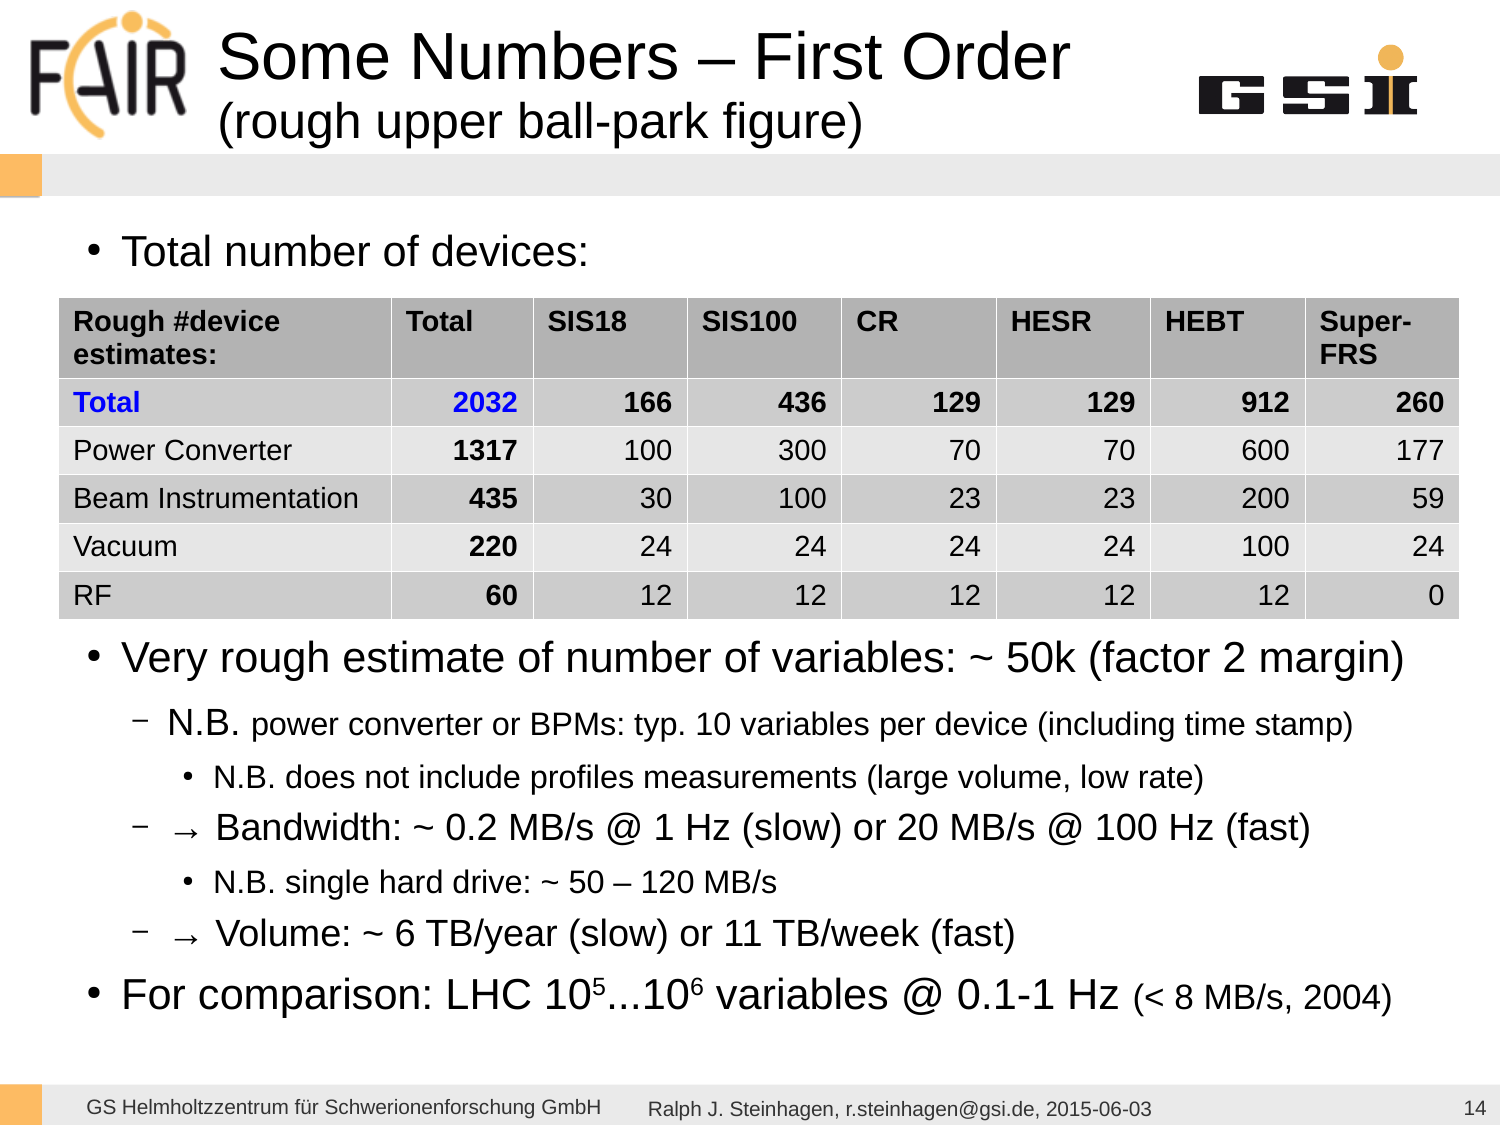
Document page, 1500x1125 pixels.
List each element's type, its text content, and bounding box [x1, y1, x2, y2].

table_cell 30 [534, 475, 687, 523]
picture [30, 9, 187, 141]
table_header Super-FRS [1306, 298, 1459, 378]
table_cell 24 [997, 524, 1150, 571]
table_cell Vacuum [59, 524, 391, 571]
table_cell 100 [534, 427, 687, 474]
table_header SIS100 [688, 298, 841, 378]
table_cell 436 [688, 379, 841, 426]
table_cell 200 [1151, 475, 1305, 523]
title Some Numbers – First Order (rough upper ball-park figure) [217, 9, 1109, 159]
table_cell 129 [842, 379, 996, 426]
table_cell Power Converter [59, 427, 391, 474]
table_cell 1317 [392, 427, 533, 474]
table_cell 100 [688, 475, 841, 523]
table_cell 24 [1306, 524, 1459, 571]
table_cell 260 [1306, 379, 1459, 426]
table_cell 24 [842, 524, 996, 571]
table_header CR [842, 298, 996, 378]
table_cell 0 [1306, 572, 1459, 619]
table_cell 177 [1306, 427, 1459, 474]
table_cell 435 [392, 475, 533, 523]
table_cell 70 [997, 427, 1150, 474]
table_cell 12 [688, 572, 841, 619]
table_cell 60 [392, 572, 533, 619]
table_cell 23 [842, 475, 996, 523]
table_header HEBT [1151, 298, 1305, 378]
table_cell 59 [1306, 475, 1459, 523]
table_cell 600 [1151, 427, 1305, 474]
table_cell Beam Instrumentation [59, 475, 391, 523]
table_cell 300 [688, 427, 841, 474]
table_header Rough #device estimates: [59, 298, 391, 378]
table_cell 12 [1151, 572, 1305, 619]
table_cell RF [59, 572, 391, 619]
table_header HESR [997, 298, 1150, 378]
table_cell 2032 [392, 379, 533, 426]
list Total number of devices: Very rough estimate of number of variables: ~ 50k (factor 2 margin) N.B. power converter or BPMs: typ. 10 variables per device (including time stamp) N.B. does not include profiles measurements (large volume, low rate) → Bandwidth: ~ 0.2 MB/s @ 1 Hz (slow) or 20 MB/s @ 100 Hz (fast) N.B. single hard drive: ~ 50 – 120 MB/s → Volume: ~ 6 TB/year (slow) or 11 TB/week (fast) For comparison: LHC 105...106 variables @ 0.1-1 Hz (< 8 MB/s, 2004) [75, 620, 1425, 1050]
table_cell 12 [997, 572, 1150, 619]
table_cell 24 [534, 524, 687, 571]
table_cell Total [59, 379, 391, 426]
table_cell 129 [997, 379, 1150, 426]
table_cell 12 [842, 572, 996, 619]
table_header Total [392, 298, 533, 378]
table_cell 23 [997, 475, 1150, 523]
table_cell 12 [534, 572, 687, 619]
table_cell 912 [1151, 379, 1305, 426]
table_cell 70 [842, 427, 996, 474]
table_cell 100 [1151, 524, 1305, 571]
list Total number of devices: Very rough estimate of number of variables: ~ 50k (factor 2 margin) N.B. power converter or BPMs: typ. 10 variables per device (including time stamp) N.B. does not include profiles measurements (large volume, low rate) → Bandwidth: ~ 0.2 MB/s @ 1 Hz (slow) or 20 MB/s @ 100 Hz (fast) N.B. single hard drive: ~ 50 – 120 MB/s → Volume: ~ 6 TB/year (slow) or 11 TB/week (fast) For comparison: LHC 105...106 variables @ 0.1-1 Hz (< 8 MB/s, 2004) [75, 226, 1425, 297]
table_header SIS18 [534, 298, 687, 378]
table_cell 24 [688, 524, 841, 571]
table_cell 166 [534, 379, 687, 426]
table_cell 220 [392, 524, 533, 571]
picture [1197, 42, 1419, 117]
